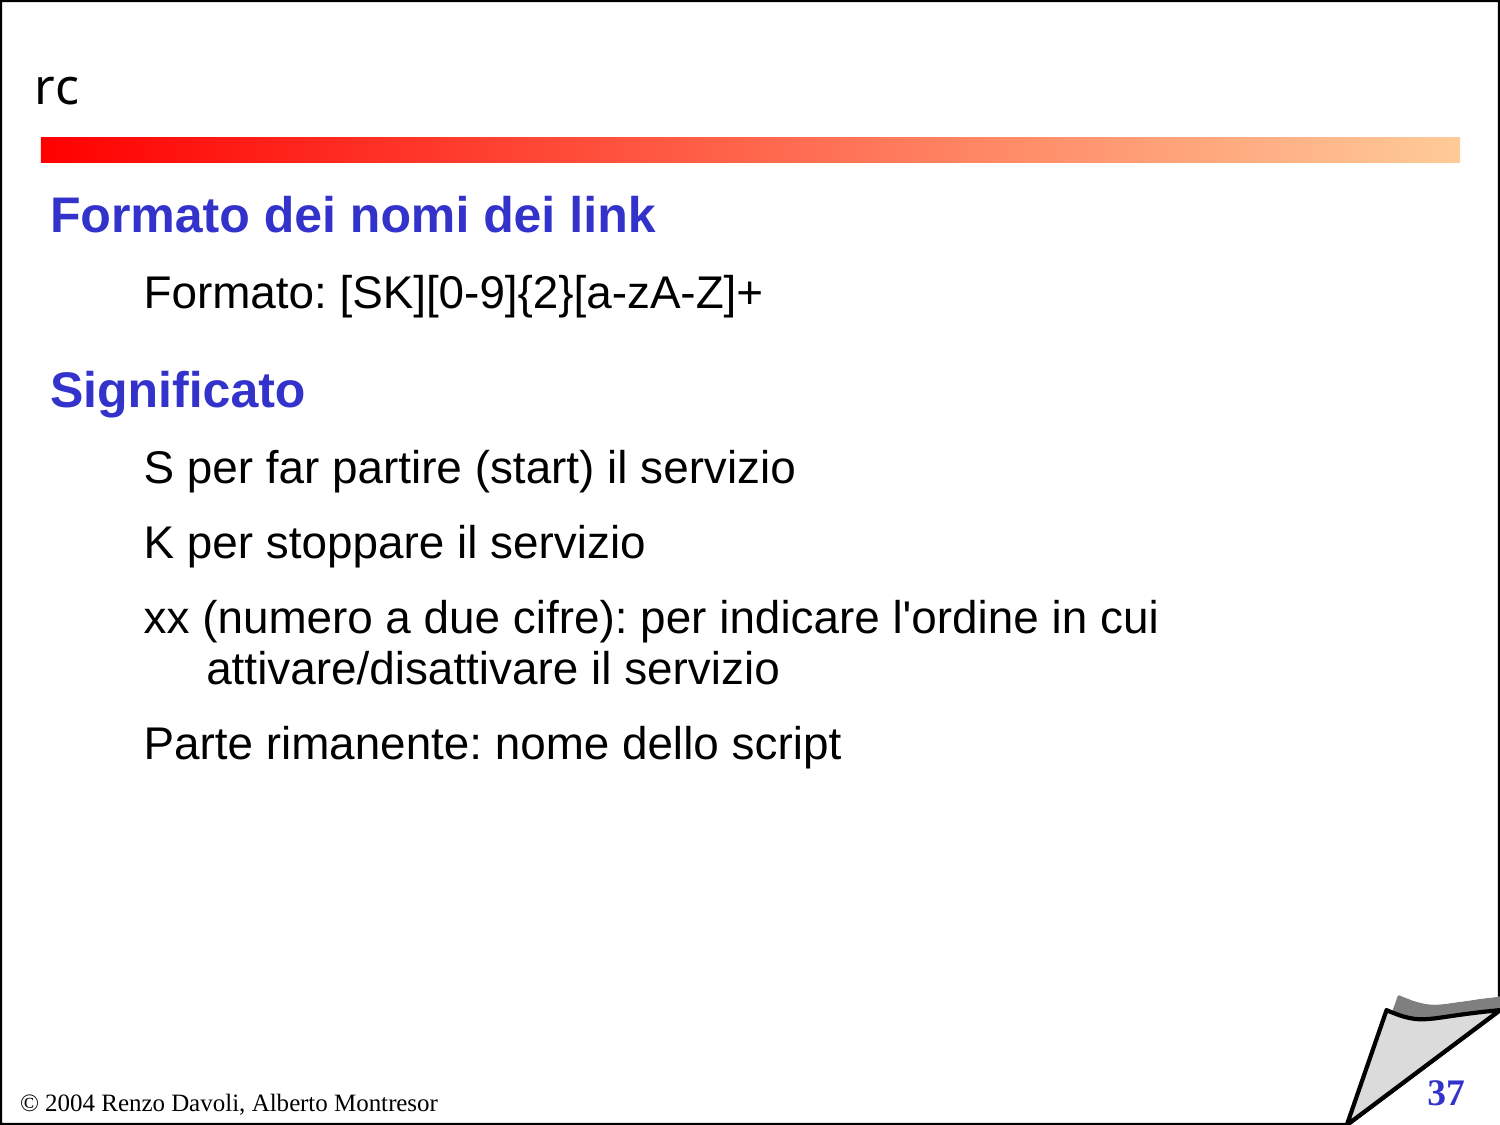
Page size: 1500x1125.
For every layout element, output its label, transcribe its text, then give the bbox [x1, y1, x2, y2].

list Formato dei nomi dei link Formato: [SK][0-9]{2}[a-zA-Z]+ Significato S per far partire (start) il servizio K per stoppare il servizio xx (numero a due cifre): per indicare l'ordine in cui attivare/disattivare il servizio Parte rimanente: nome dello script [50, 187, 1450, 770]
title rc [34, 44, 1466, 131]
